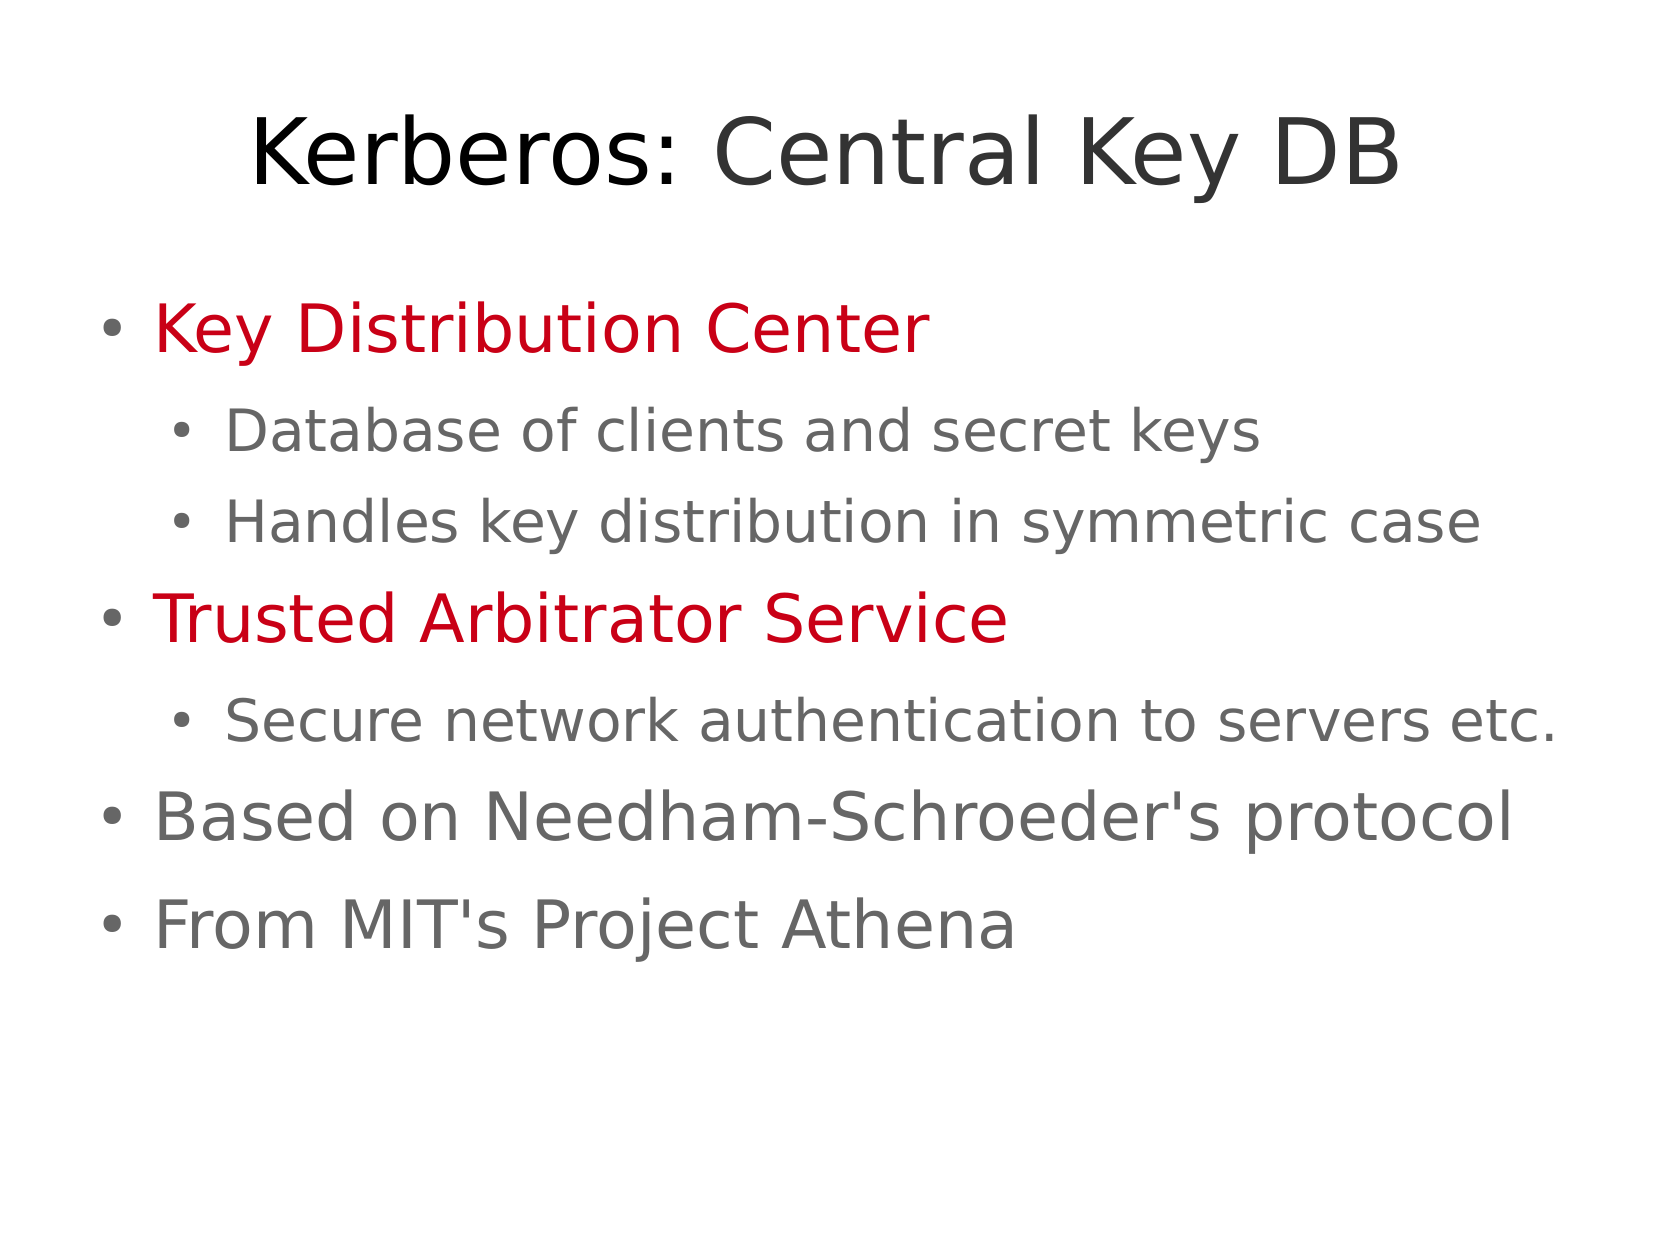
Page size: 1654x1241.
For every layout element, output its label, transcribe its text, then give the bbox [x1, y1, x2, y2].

list Key Distribution Center Database of clients and secret keys Handles key distribution in symmetric case Trusted Arbitrator Service Secure network authentication to servers etc. Based on Needham-Schroeder's protocol From MIT's Project Athena [82, 290, 1571, 1109]
title Kerberos: Central Key DB [82, 56, 1571, 250]
